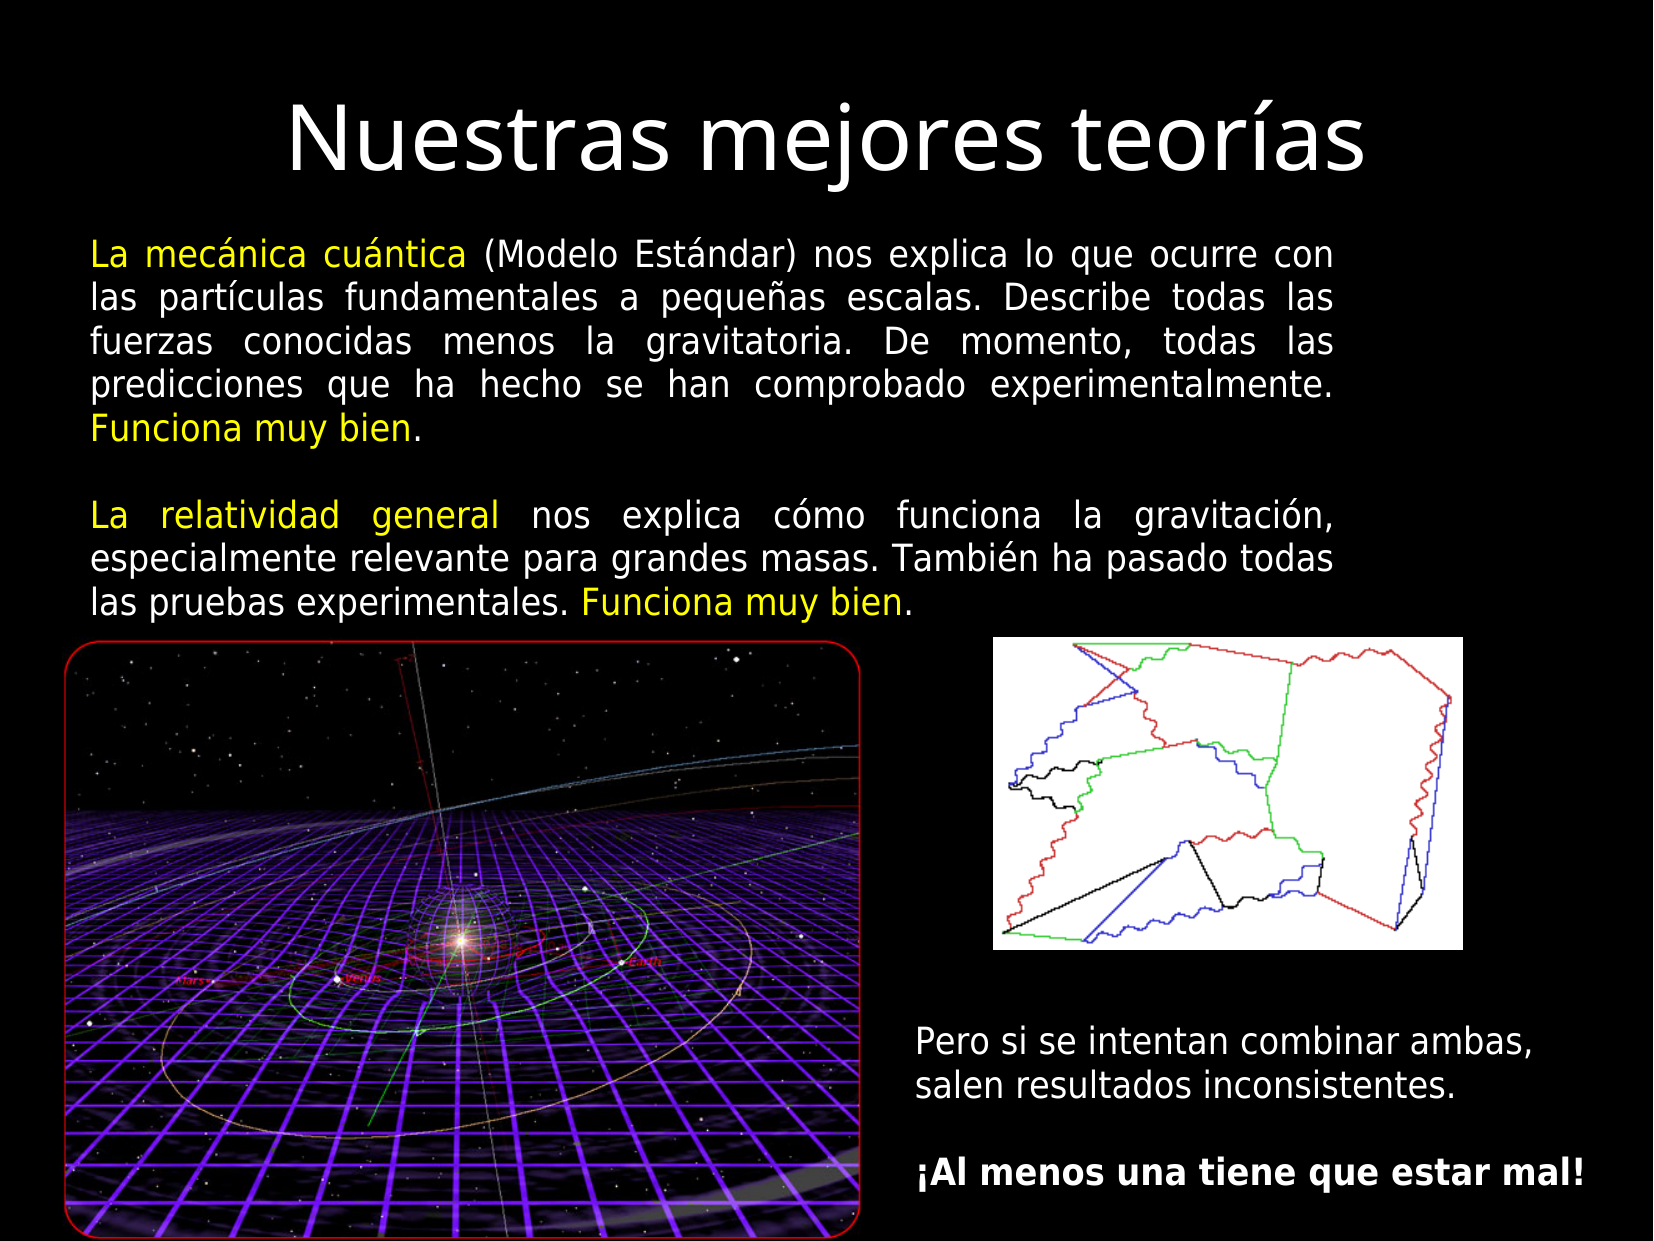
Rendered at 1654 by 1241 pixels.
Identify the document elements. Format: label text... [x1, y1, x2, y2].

picture [62, 637, 863, 1241]
text_box Pero si se intentan combinar ambas, salen resultados inconsistentes. ¡Al menos una tiene que estar mal! [900, 1012, 1613, 1202]
title Nuestras mejores teorías [82, 39, 1571, 232]
text_box La mecánica cuántica (Modelo Estándar) nos explica lo que ocurre con las partículas fundamentales a pequeñas escalas. Describe todas las fuerzas conocidas menos la gravitatoria. De momento, todas las predicciones que ha hecho se han comprobado experimentalmente. Funciona muy bien. La relatividad general nos explica cómo funciona la gravitación, especialmente relevante para grandes masas. También ha pasado todas las pruebas experimentales. Funciona muy bien. [75, 225, 1351, 589]
picture [993, 637, 1463, 950]
